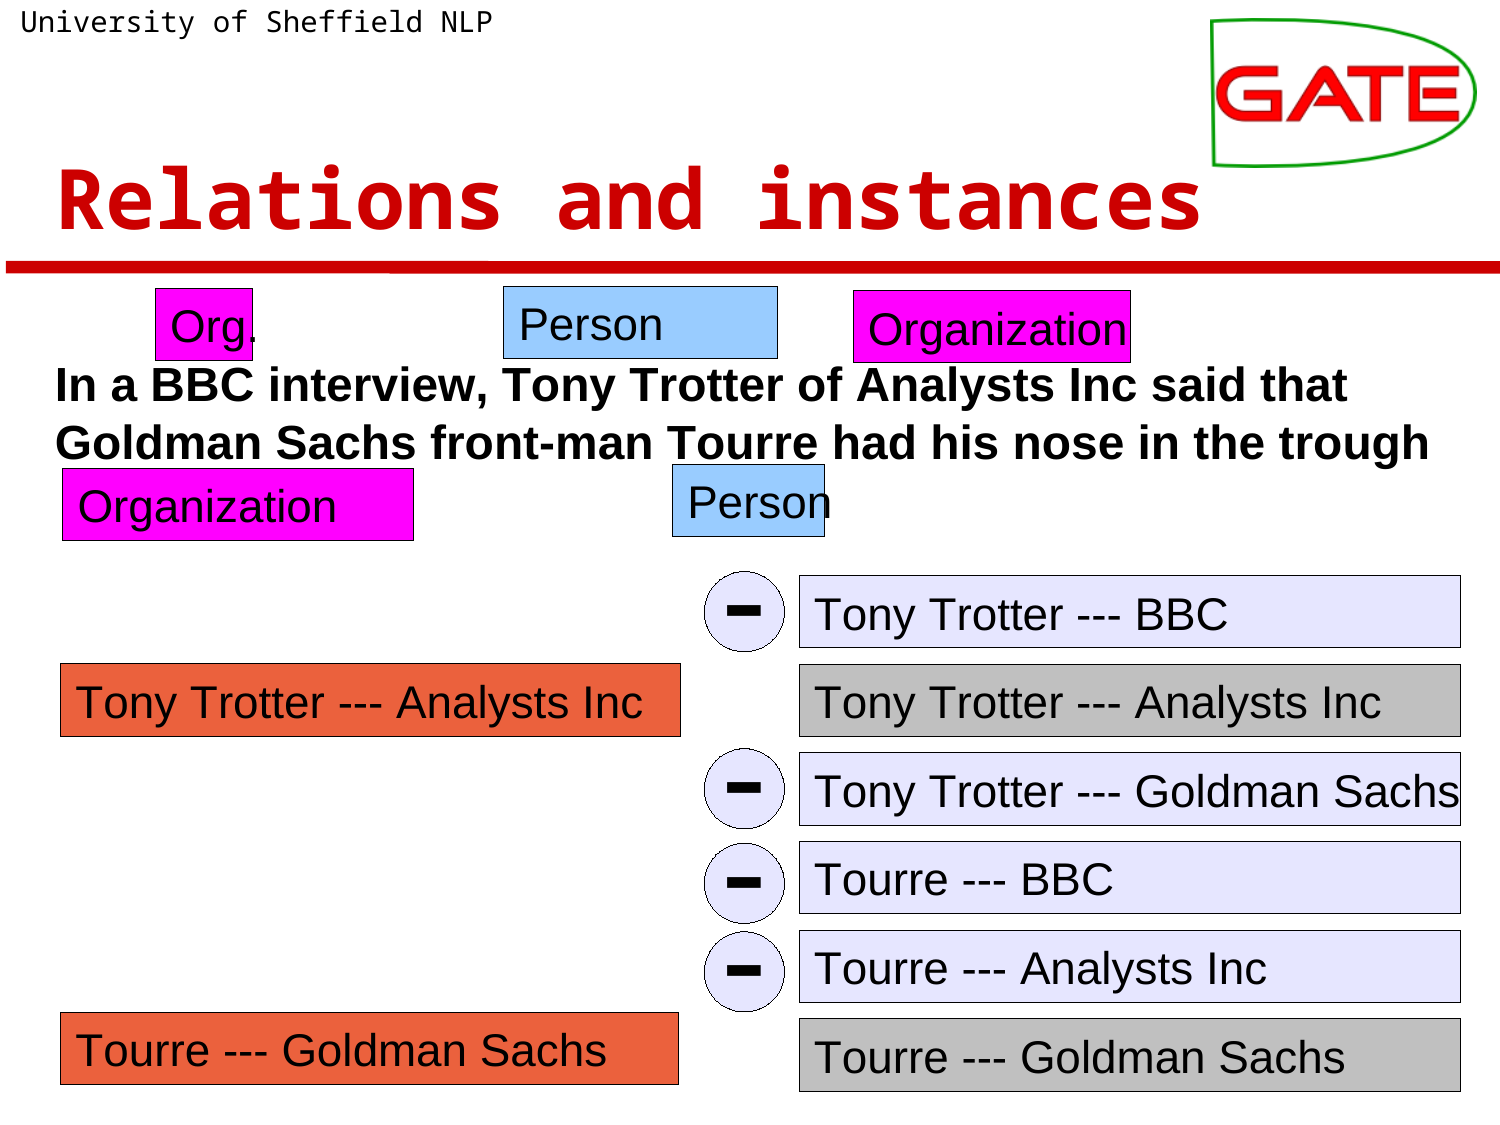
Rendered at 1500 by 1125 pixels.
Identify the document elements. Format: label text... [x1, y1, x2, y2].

text_box Tony Trotter --- Analysts Inc [60, 663, 681, 737]
text_box - [706, 679, 782, 774]
text_box - [706, 502, 782, 679]
text_box Org. [226, 320, 238, 339]
text_box In a BBC interview, Tony Trotter of Analysts Inc said that Goldman Sachs front-man Tourre had his nose in the trough [40, 346, 1477, 477]
text_box Tony Trotter --- Goldman Sachs [799, 752, 1461, 826]
text_box Tony Trotter --- Analysts Inc [799, 664, 1461, 737]
picture [1210, 18, 1477, 168]
text_box Person [672, 477, 825, 537]
text_box Tony Trotter --- BBC [799, 575, 1461, 648]
text_box Tourre --- Goldman Sachs [799, 1018, 1461, 1092]
text_box Org. [155, 288, 253, 346]
text_box - [706, 774, 782, 862]
text_box Organization [853, 290, 1131, 346]
title Relations and instances [41, 37, 1391, 254]
text_box Person [695, 490, 711, 502]
text_box - [706, 862, 782, 1043]
text_box Organization [62, 477, 414, 541]
text_box Tourre --- Goldman Sachs [60, 1012, 679, 1085]
text_box Tourre --- BBC [799, 841, 1461, 914]
text_box Tourre --- Analysts Inc [799, 930, 1461, 1003]
text_box Person [503, 286, 778, 346]
